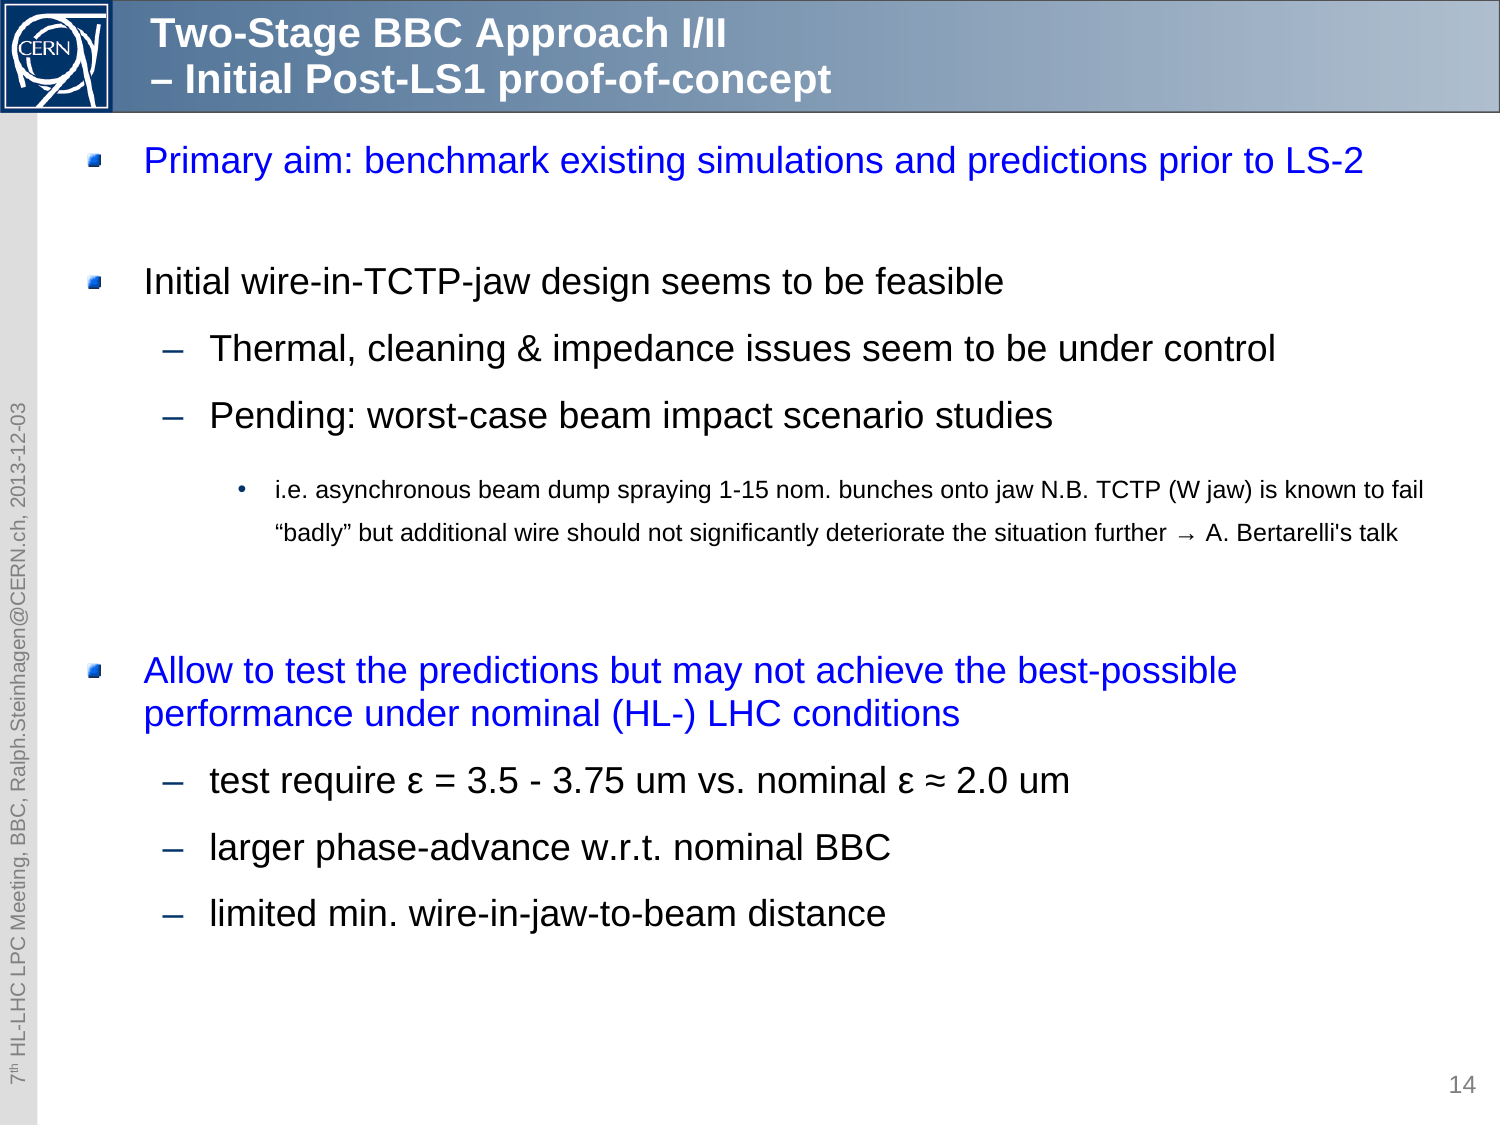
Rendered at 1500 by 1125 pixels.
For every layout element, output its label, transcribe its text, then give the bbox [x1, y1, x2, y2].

title Two-Stage BBC Approach I/II – Initial Post-LS1 proof-of-concept [150, 0, 1201, 113]
picture [0, 0, 113, 113]
list Primary aim: benchmark existing simulations and predictions prior to LS-2 Initial wire-in-TCTP-jaw design seems to be feasible Thermal, cleaning & impedance issues seem to be under control Pending: worst-case beam impact scenario studies i.e. asynchronous beam dump spraying 1-15 nom. bunches onto jaw N.B. TCTP (W jaw) is known to fail “badly” but additional wire should not significantly deteriorate the situation further → A. Bertarelli's talk Allow to test the predictions but may not achieve the best-possible performance under nominal (HL-) LHC conditions test require ε = 3.5 - 3.75 um vs. nominal ε ≈ 2.0 um larger phase-advance w.r.t. nominal BBC limited min. wire-in-jaw-to-beam distance [87, 137, 1438, 1030]
